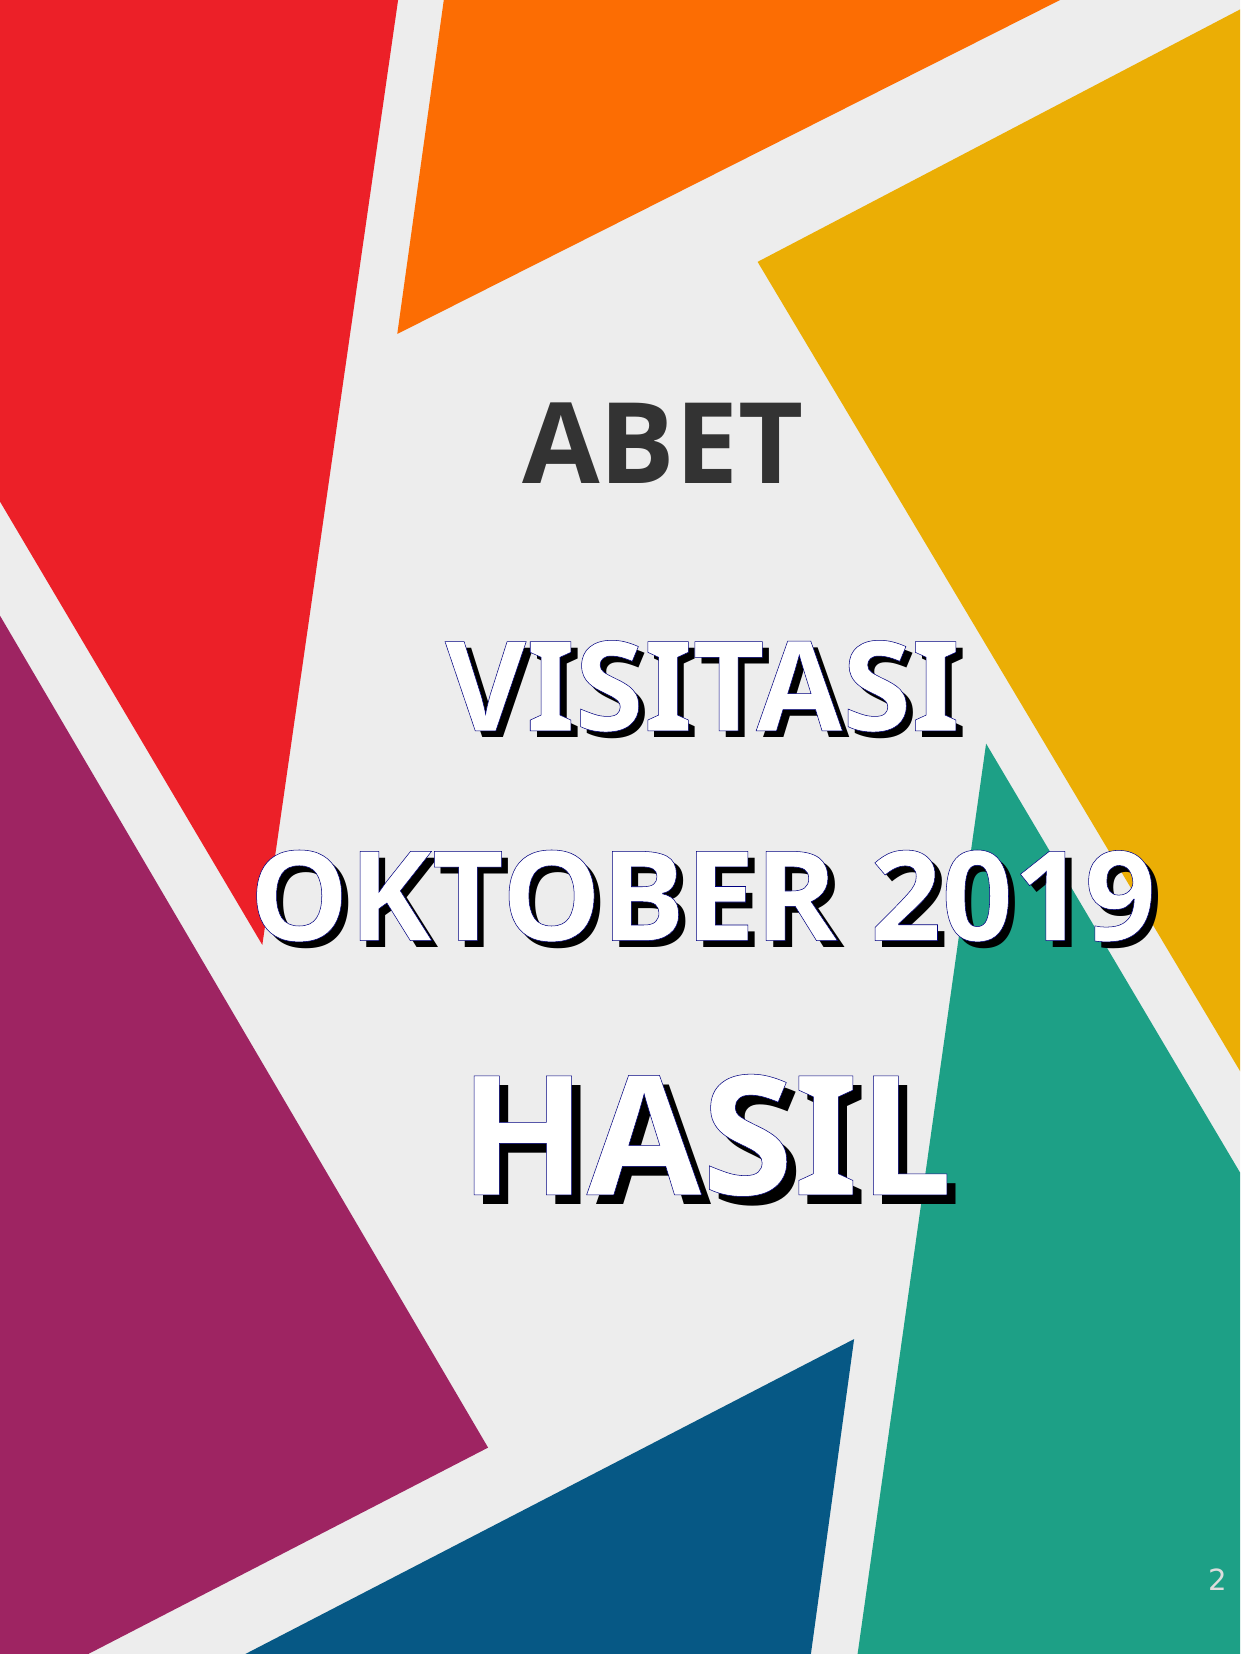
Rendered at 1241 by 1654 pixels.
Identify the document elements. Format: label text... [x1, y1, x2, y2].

list VISITASI OKTOBER 2019 HASIL [153, 596, 1182, 1339]
title ABET [153, 302, 1173, 579]
